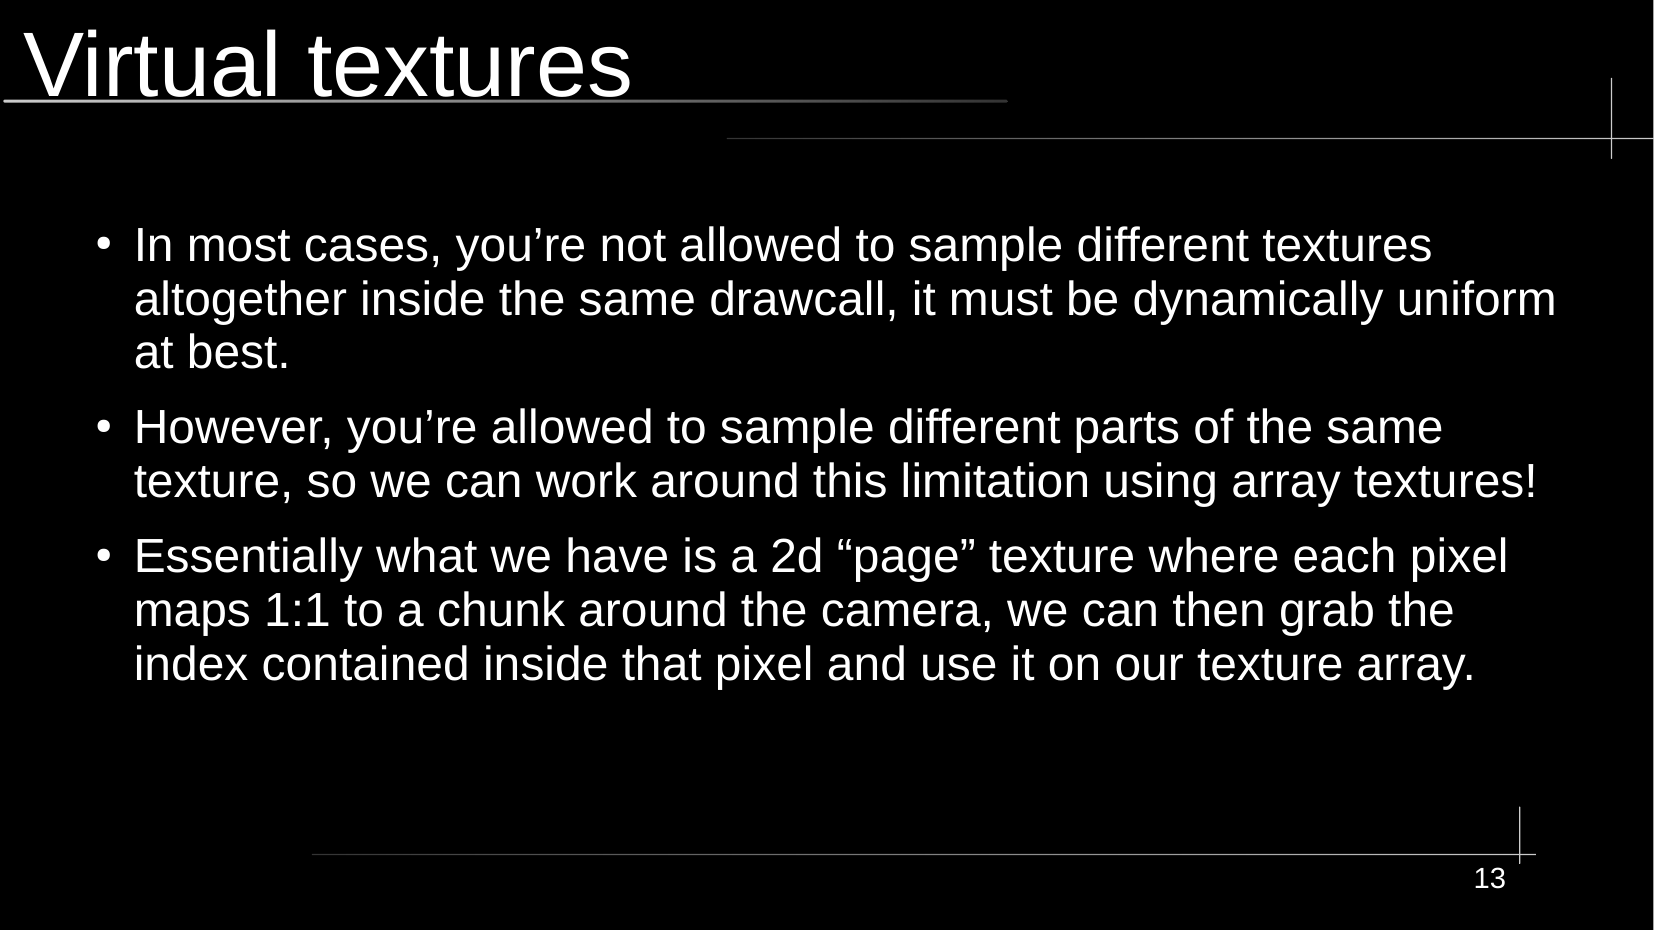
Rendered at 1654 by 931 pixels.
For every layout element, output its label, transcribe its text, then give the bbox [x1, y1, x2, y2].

list In most cases, you’re not allowed to sample different textures altogether inside the same drawcall, it must be dynamically uniform at best. However, you’re allowed to sample different parts of the same texture, so we can work around this limitation using array textures! Essentially what we have is a 2d “page” texture where each pixel maps 1:1 to a chunk around the camera, we can then grab the index contained inside that pixel and use it on our texture array. [82, 217, 1571, 758]
title Virtual textures [23, 11, 1589, 119]
